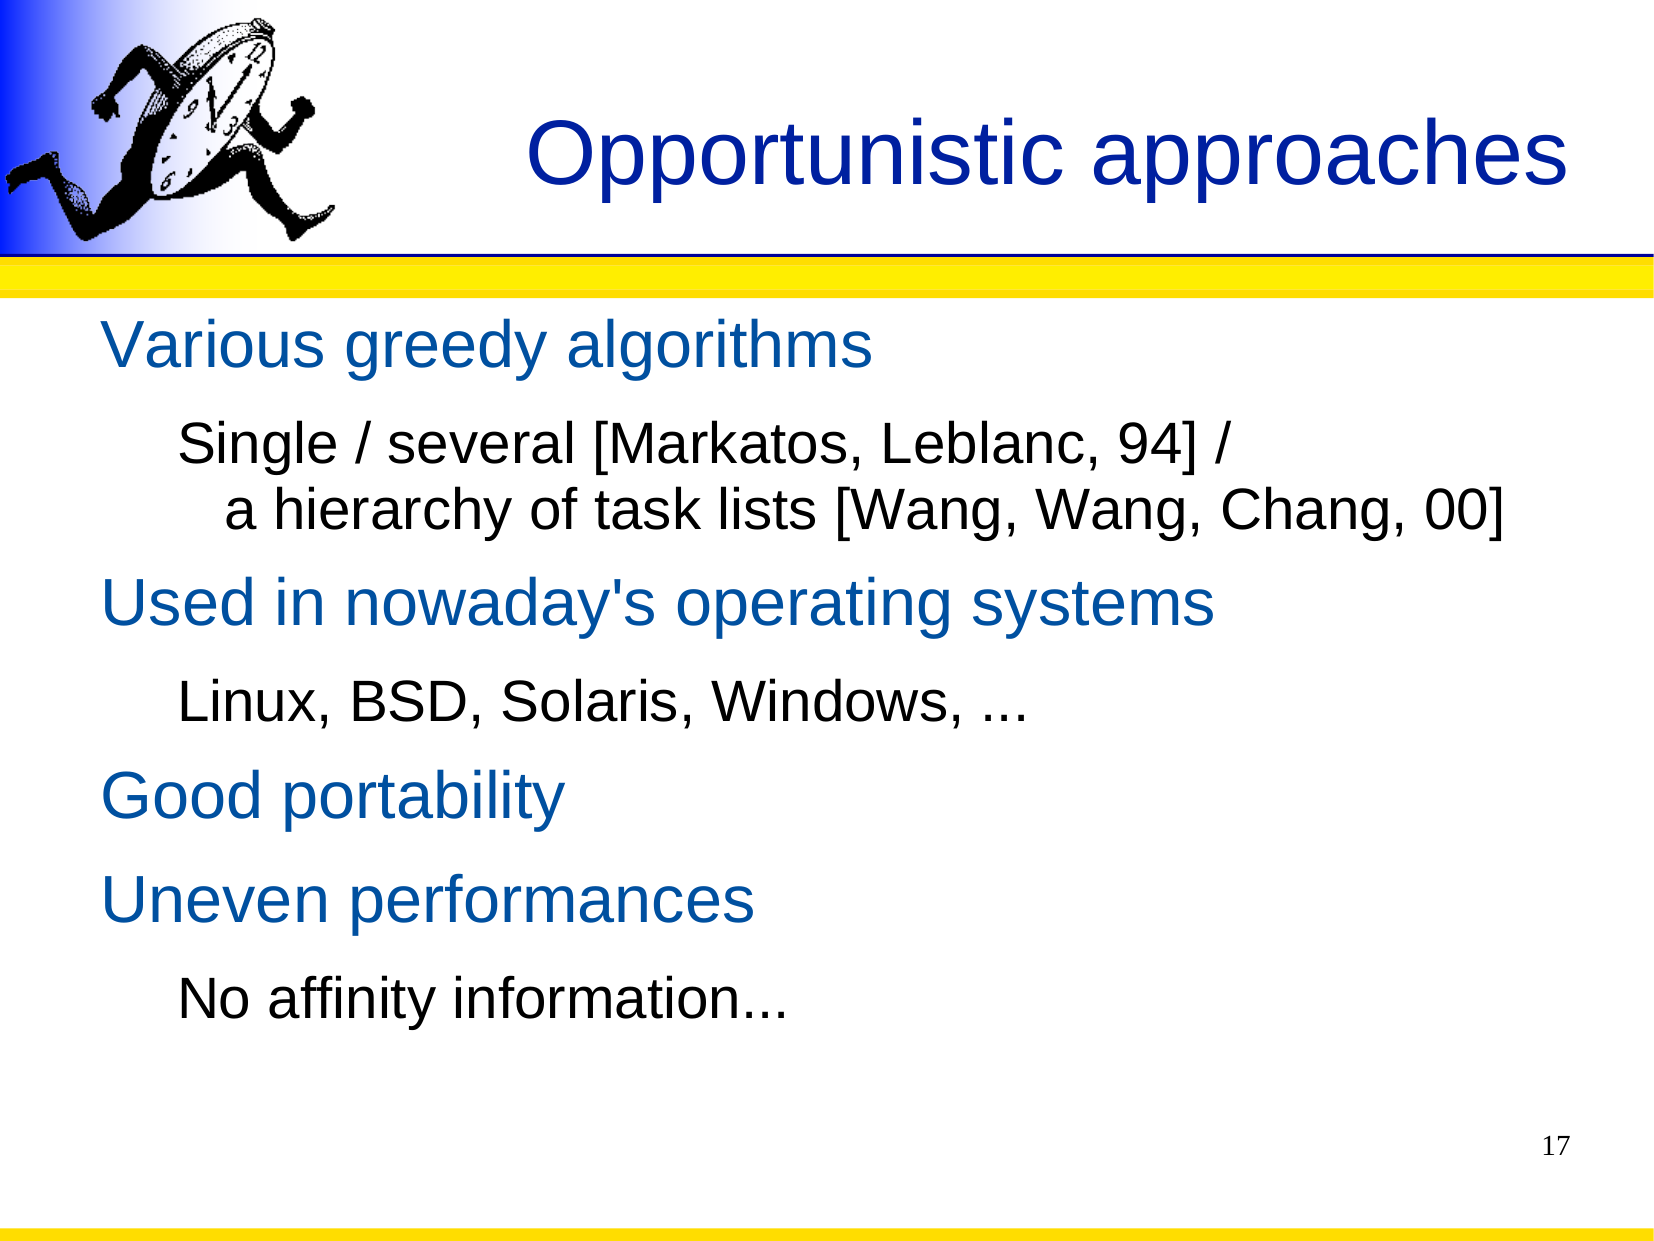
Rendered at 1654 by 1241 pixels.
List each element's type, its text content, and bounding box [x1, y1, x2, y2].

list Various greedy algorithms Single / several [Markatos, Leblanc, 94] / a hierarchy of task lists [Wang, Wang, Chang, 00] Used in nowaday's operating systems Linux, BSD, Solaris, Windows, ... Good portability Uneven performances No affinity information... [82, 307, 1571, 1111]
title Opportunistic approaches [372, 56, 1571, 250]
picture [4, 9, 343, 253]
